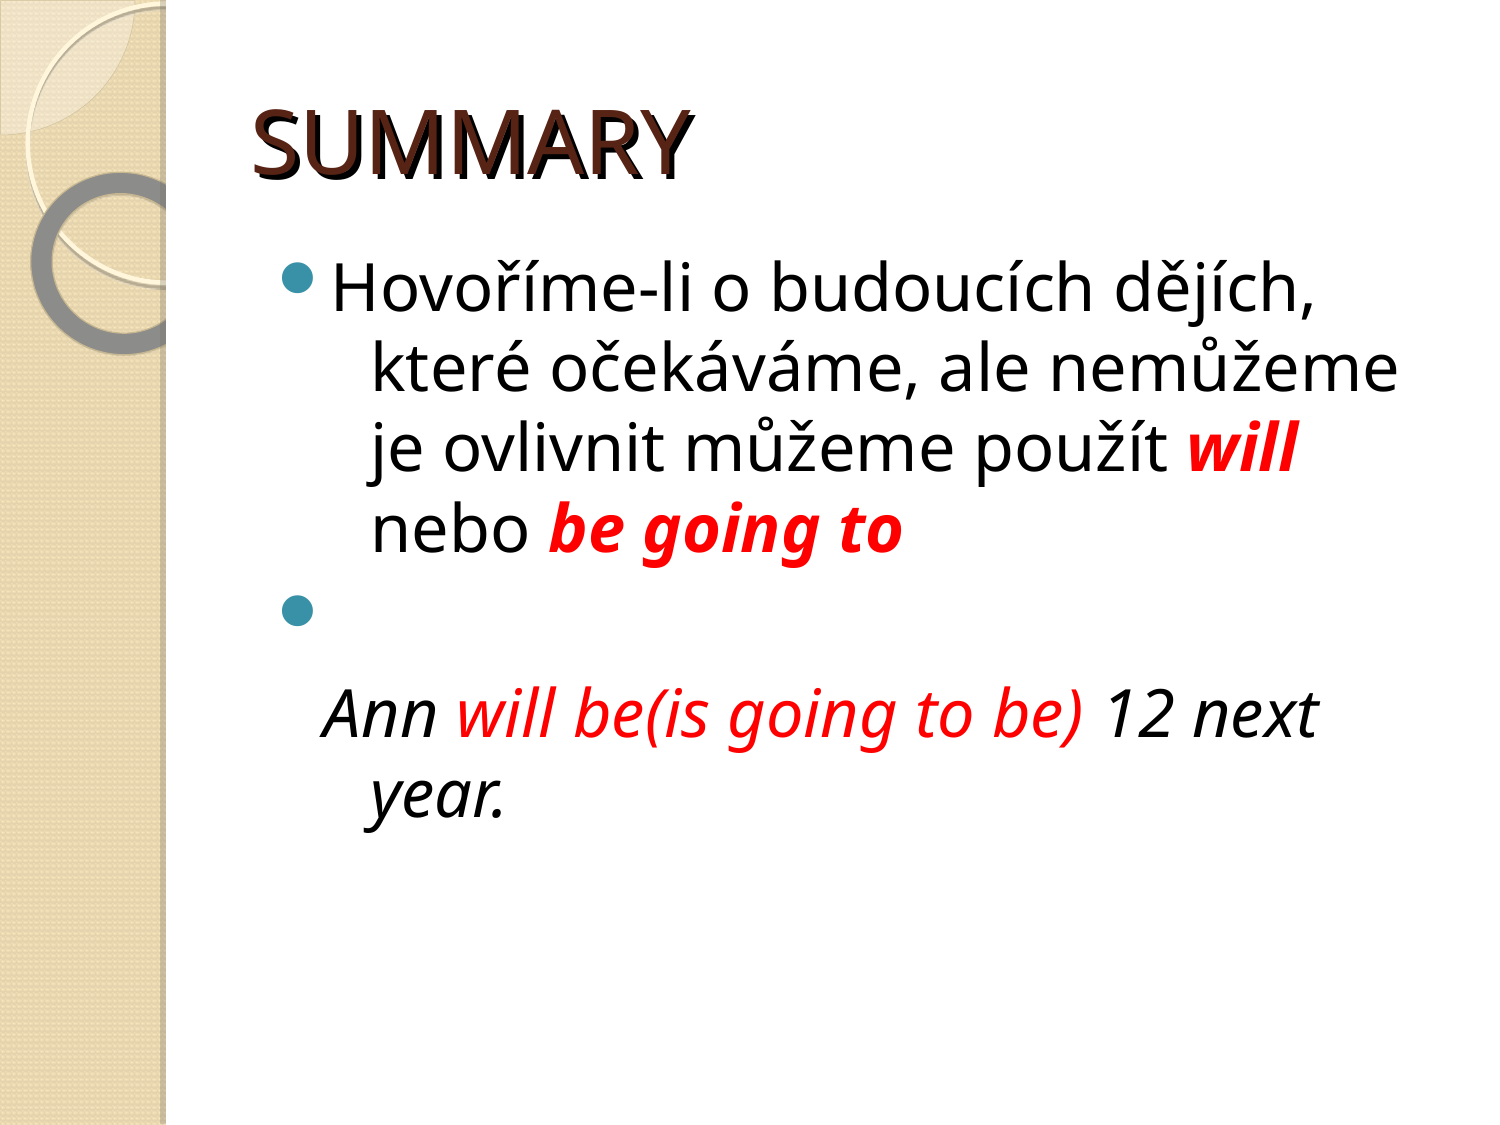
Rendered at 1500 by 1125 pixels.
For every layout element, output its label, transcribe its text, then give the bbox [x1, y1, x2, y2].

title SUMMARY [235, 45, 1466, 233]
list Hovoříme-li o budoucích dějích, které očekáváme, ale nemůžeme je ovlivnit můžeme použít will nebo be going to Ann will be(is going to be) 12 next year. [235, 237, 1466, 1026]
